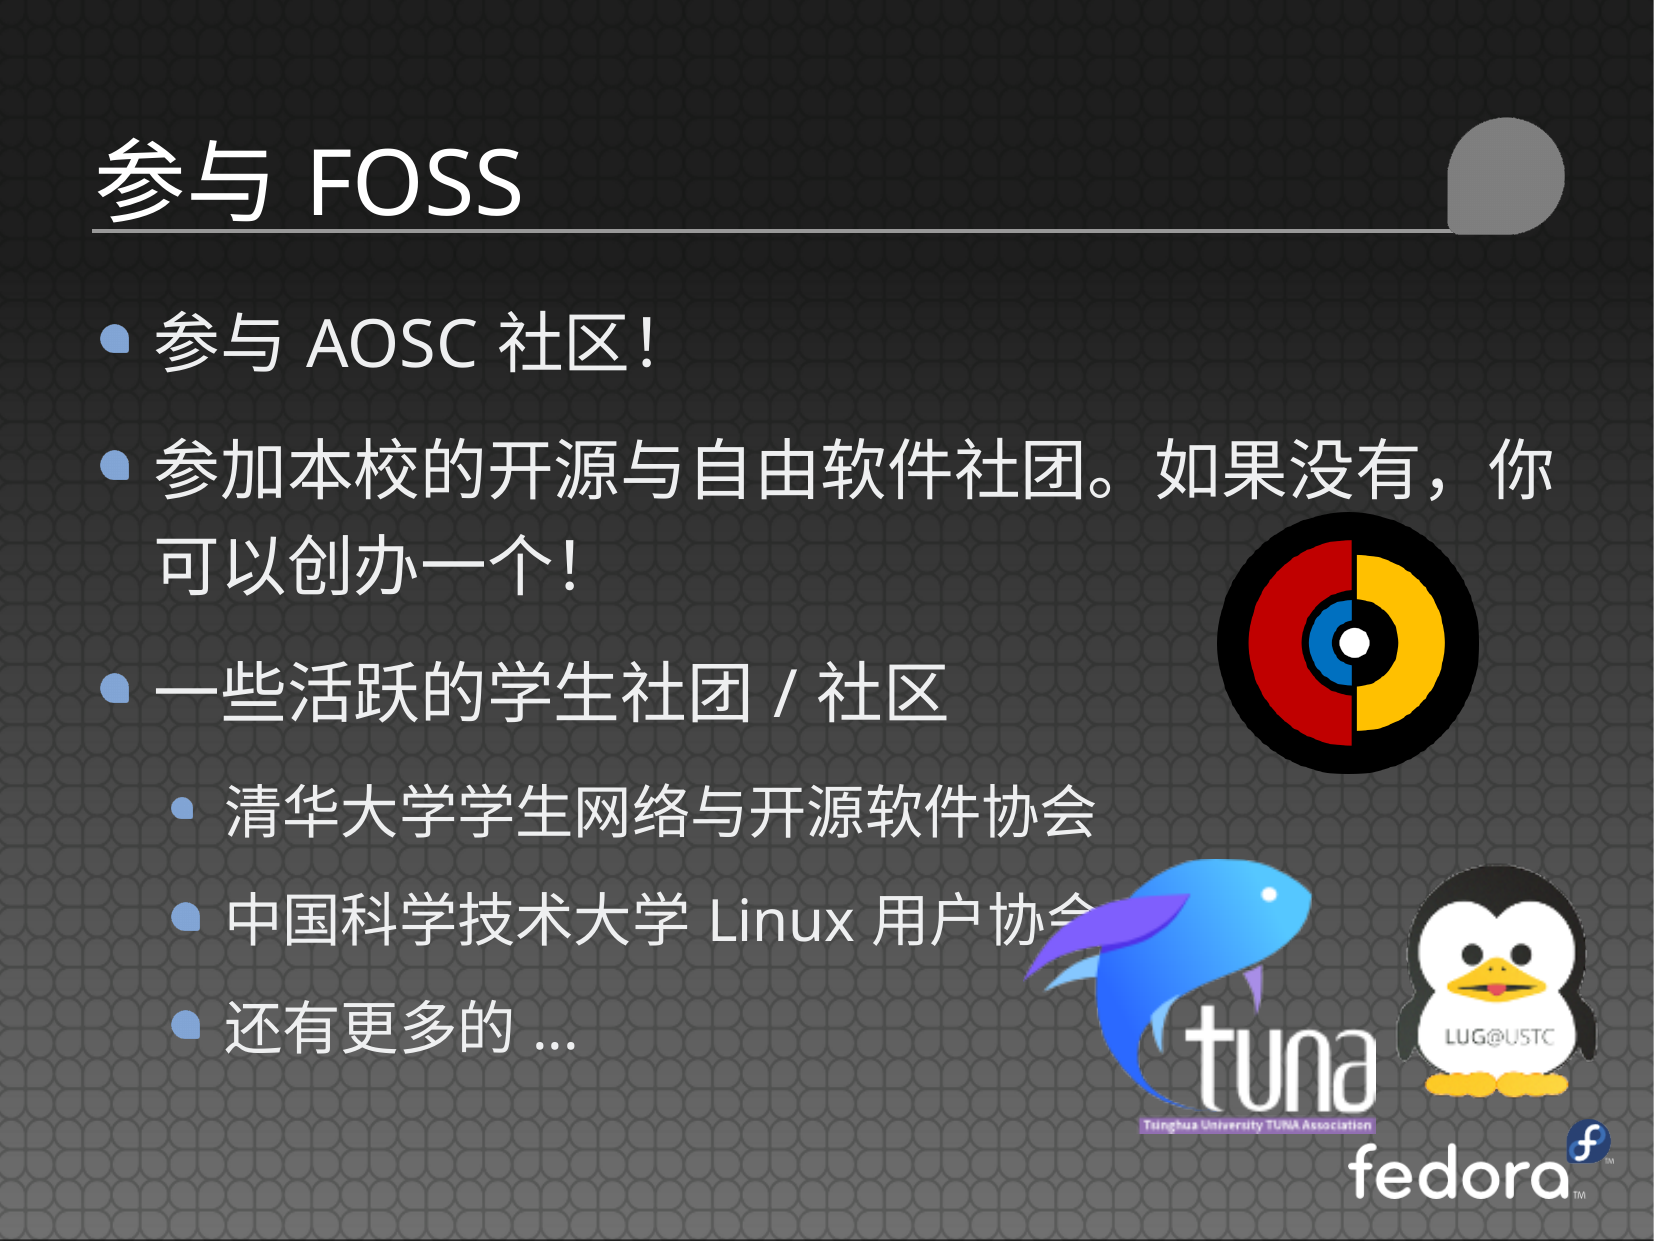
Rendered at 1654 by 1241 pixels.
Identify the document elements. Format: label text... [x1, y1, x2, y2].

list 参与AOSC社区！ 参加本校的开源与自由软件社团。如果没有，你可以创办一个！ 一些活跃的学生社团/社区 清华大学学生网络与开源软件协会 中国科学技术大学Linux用户协会 还有更多的... [82, 290, 1571, 1094]
title 参与FOSS [94, 100, 1426, 251]
picture [0, 0, 1654, 1241]
